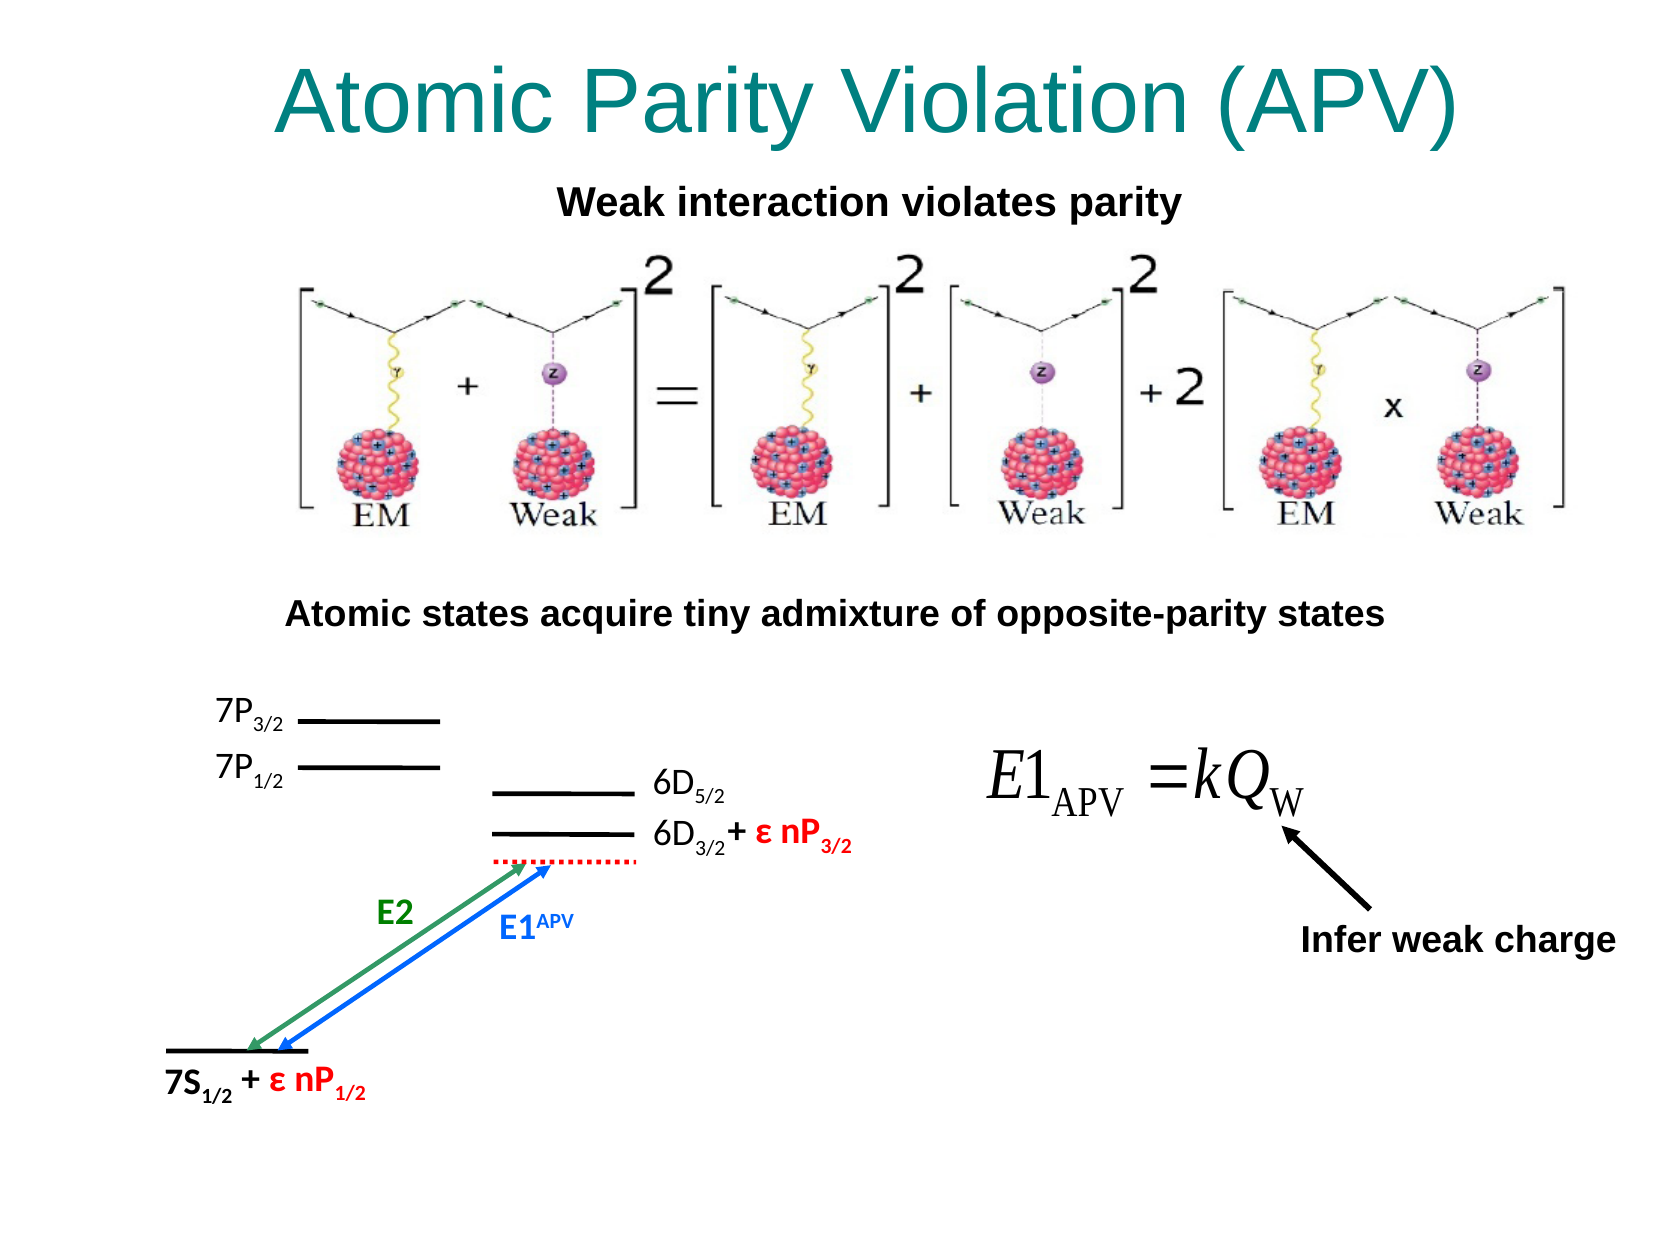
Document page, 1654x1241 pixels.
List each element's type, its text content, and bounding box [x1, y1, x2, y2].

text_box 7S1/2 [149, 1047, 253, 1116]
text_box Weak interaction violates parity [529, 171, 1210, 234]
text_box 7P3/2 [199, 676, 299, 744]
text_box 6D3/2 [638, 799, 712, 867]
text_box + ε nP3/2 [712, 799, 942, 872]
text_box 7P1/2 [199, 744, 299, 801]
title Atomic Parity Violation (APV) [177, 26, 1527, 166]
text_box 6D5/2 [637, 748, 740, 817]
text_box Atomic states acquire tiny admixture of opposite-parity states [0, 584, 1654, 643]
text_box Infer weak charge [1285, 907, 1654, 969]
text_box E1APV [484, 893, 589, 956]
picture [242, 242, 1627, 538]
chart [975, 725, 1317, 835]
text_box + ε nP1/2 [221, 1046, 381, 1113]
text_box E2 [361, 878, 429, 940]
